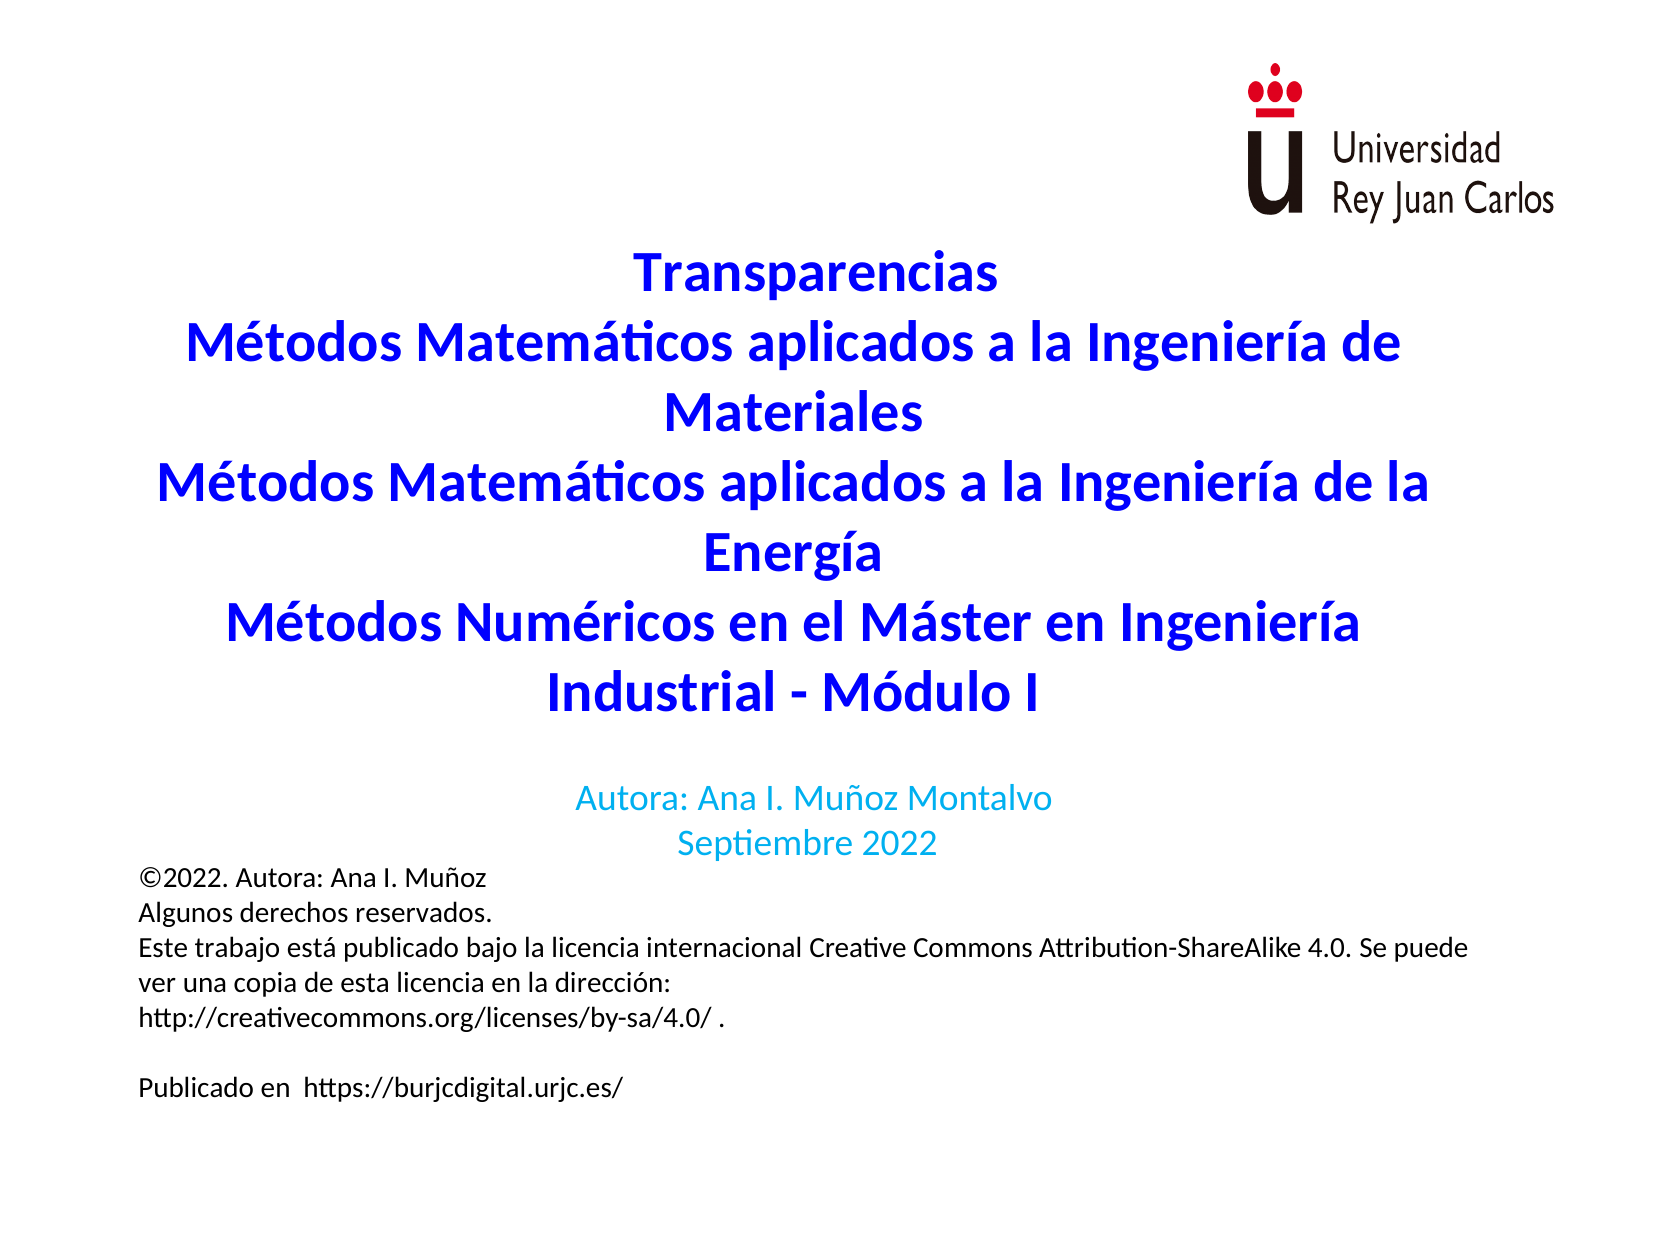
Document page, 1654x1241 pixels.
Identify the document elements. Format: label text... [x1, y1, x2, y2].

text_box ©2022. Autora: Ana I. Muñoz Algunos derechos reservados. Este trabajo está publicado bajo la licencia internacional Creative Commons Attribution-ShareAlike 4.0. Se puede ver una copia de esta licencia en la dirección: http://creativecommons.org/licenses/by-sa/4.0/ . Publicado en https://burjcdigital.urjc.es/ [123, 851, 1494, 1114]
text_box Autora: Ana I. Muñoz Montalvo Septiembre 2022 [398, 720, 1241, 873]
text_box Transparencias Métodos Matemáticos aplicados a la Ingeniería de Materiales Métodos Matemáticos aplicados a la Ingeniería de la Energía Métodos Numéricos en el Máster en Ingeniería Industrial - Módulo I [141, 225, 1512, 736]
picture [1240, 55, 1558, 226]
